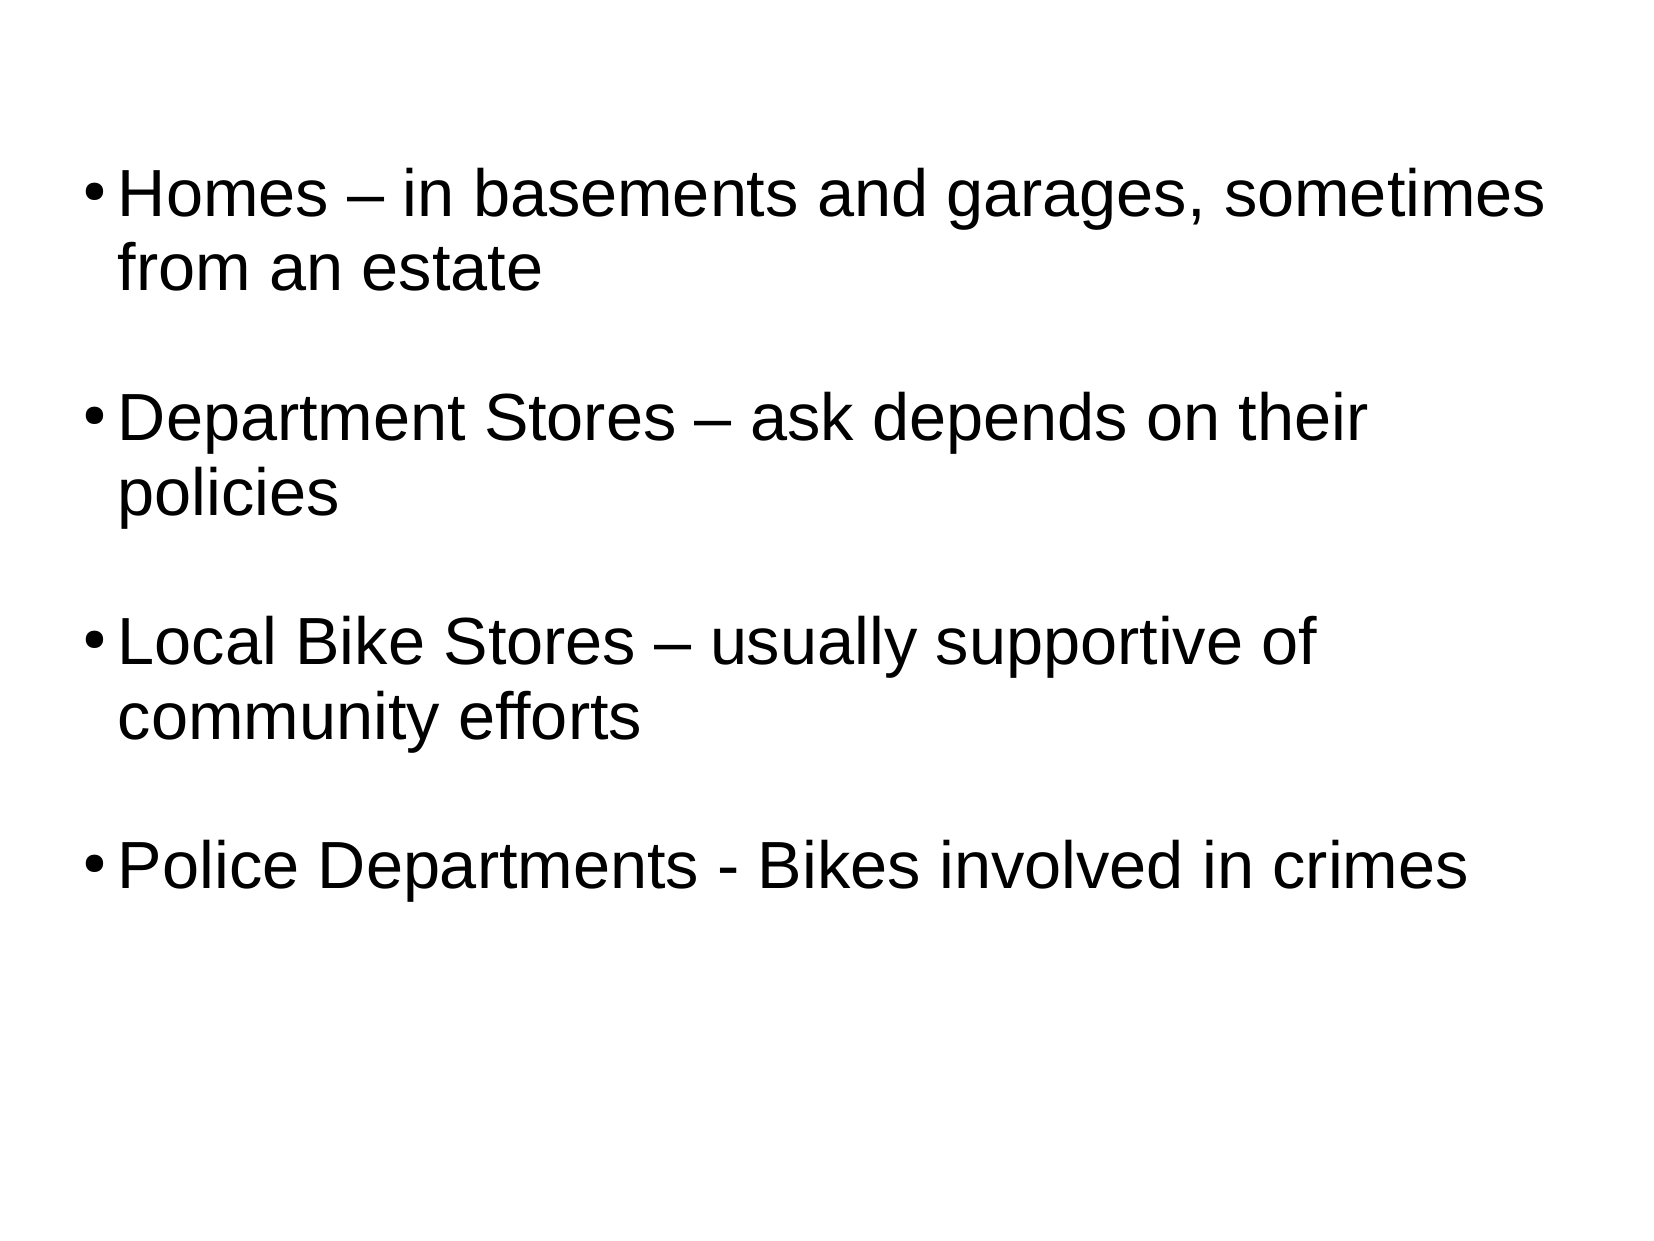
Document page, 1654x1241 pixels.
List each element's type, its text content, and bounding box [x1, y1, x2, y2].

subtitle Homes – in basements and garages, sometimes from an estate Department Stores – ask depends on their policies Local Bike Stores – usually supportive of community efforts Police Departments - Bikes involved in crimes [82, 49, 1571, 1010]
